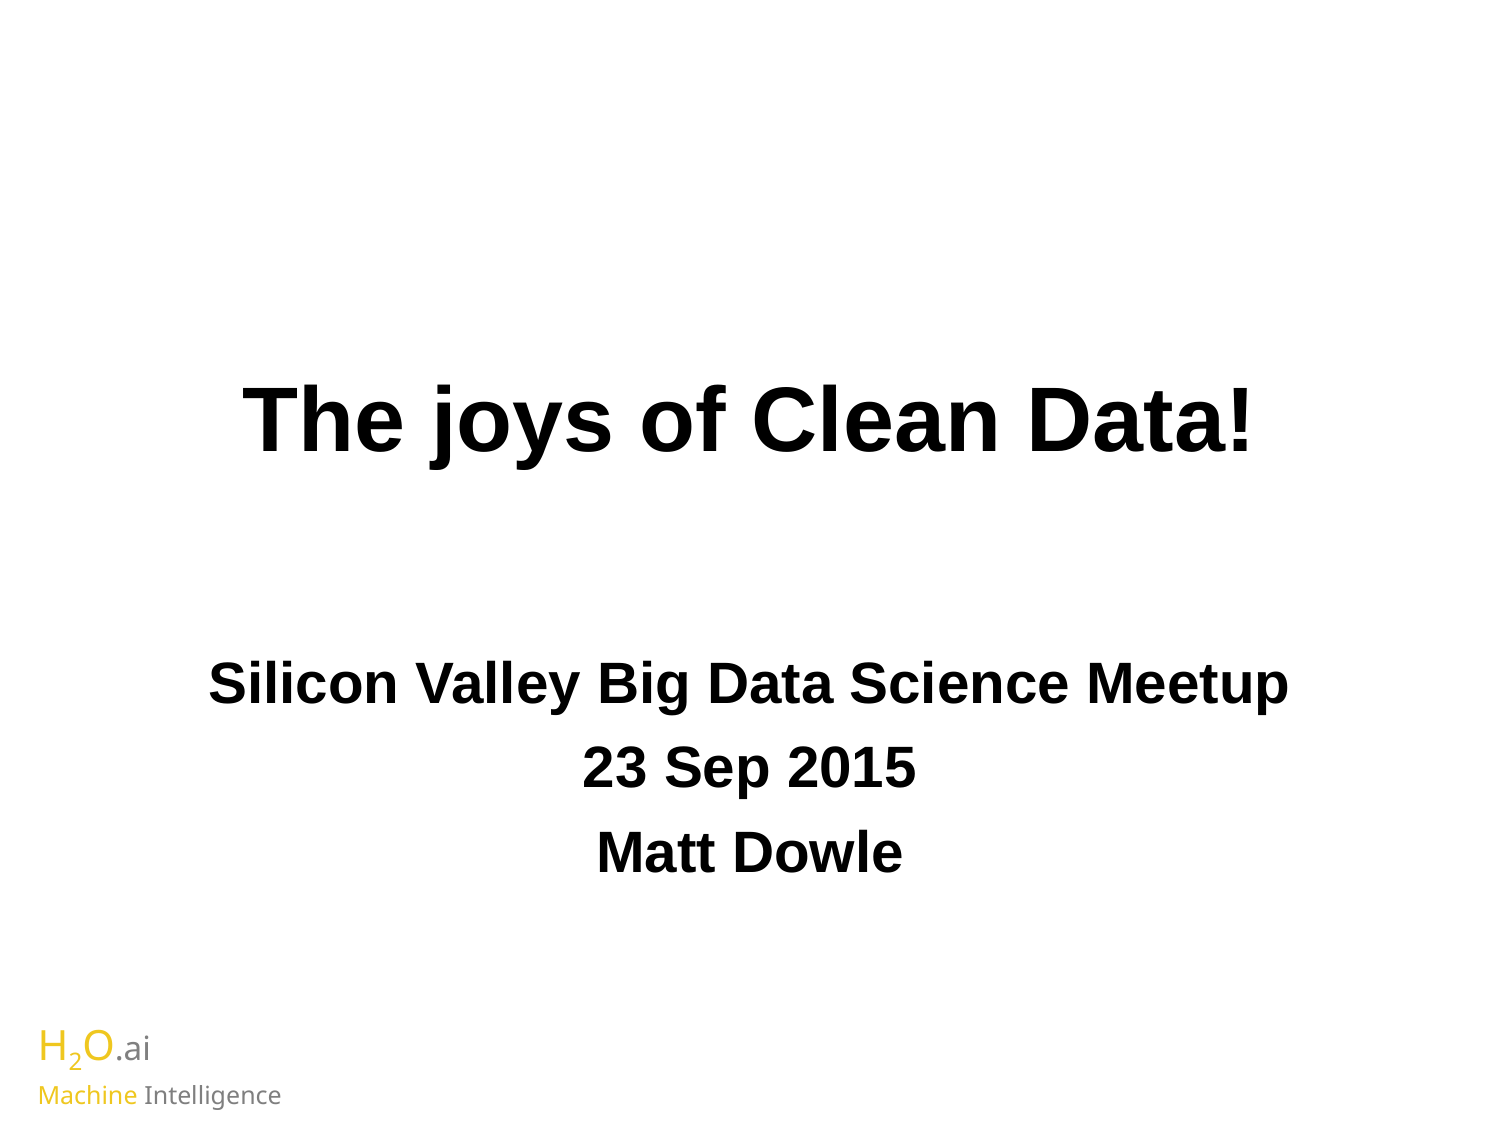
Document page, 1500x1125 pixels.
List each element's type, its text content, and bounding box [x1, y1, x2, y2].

title The joys of Clean Data! [112, 349, 1388, 591]
list Silicon Valley Big Data Science Meetup 23 Sep 2015 Matt Dowle [120, 637, 1381, 925]
